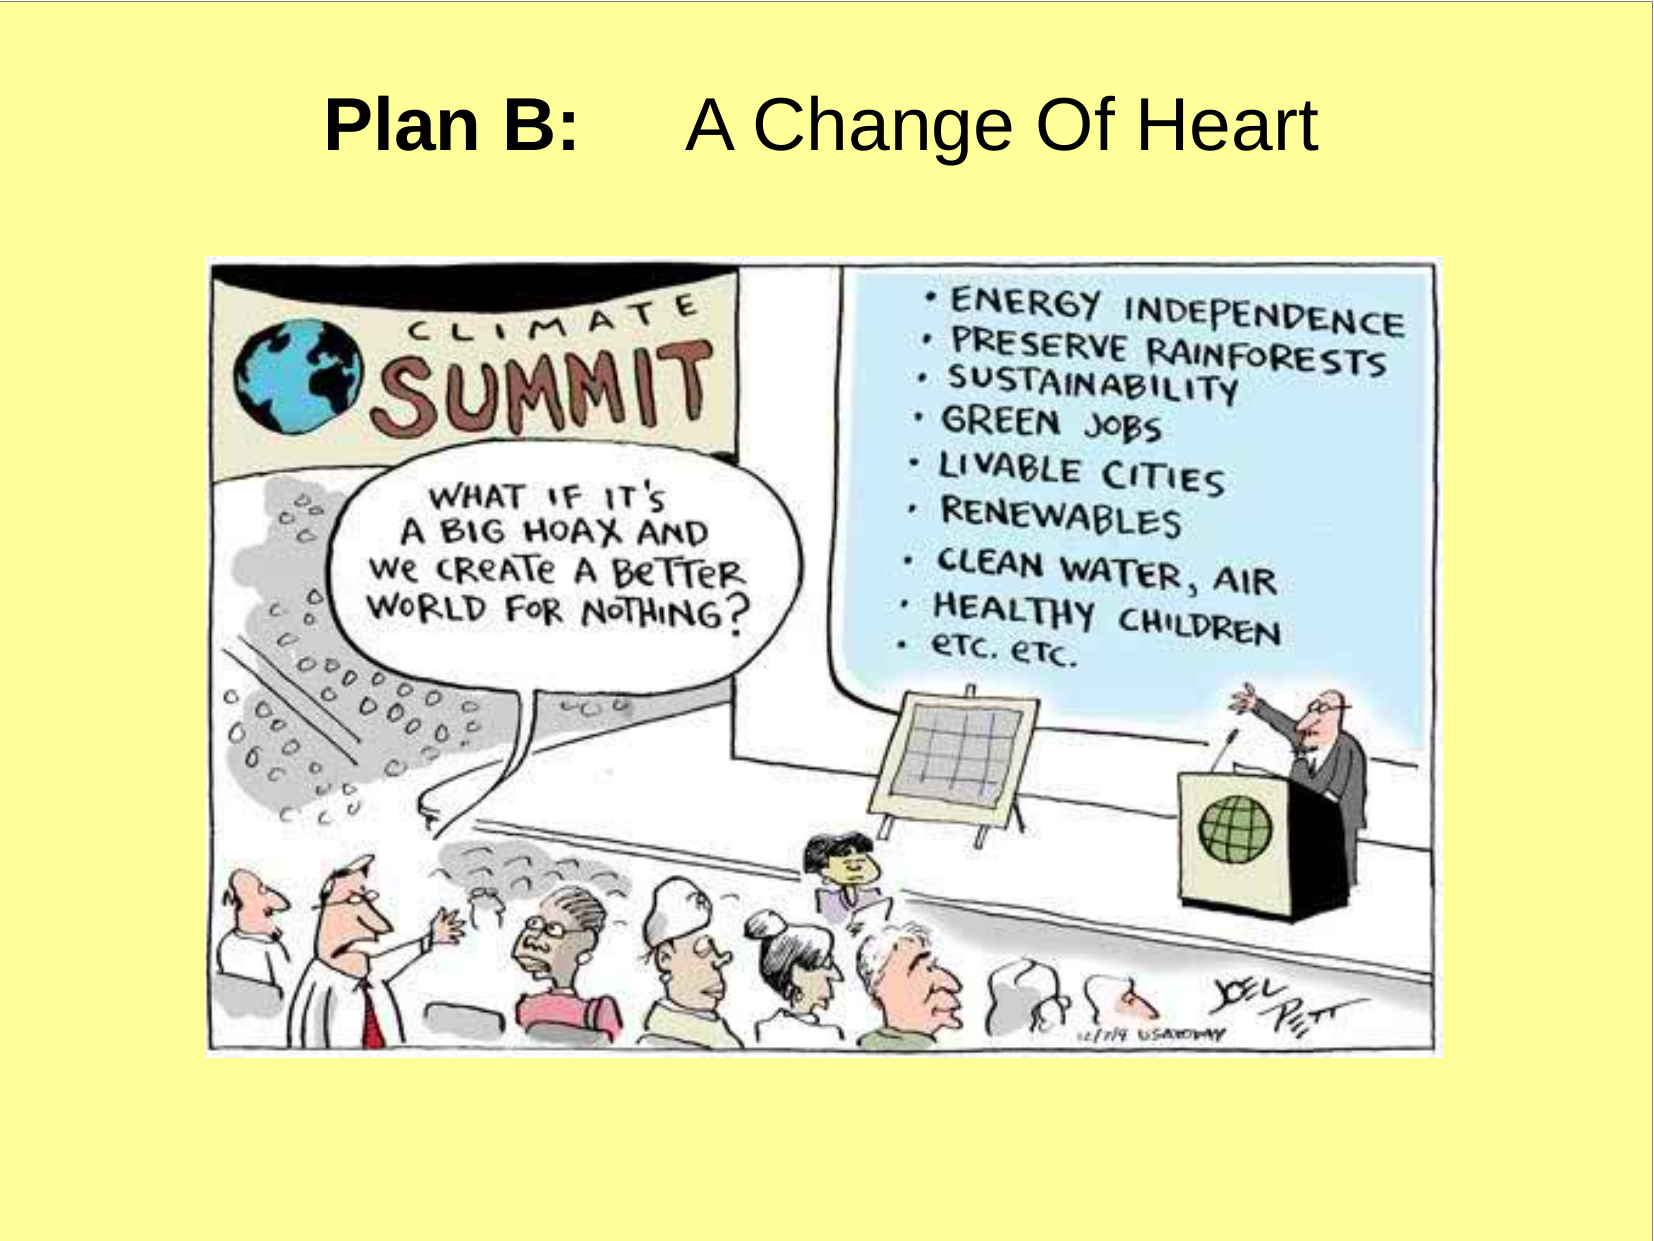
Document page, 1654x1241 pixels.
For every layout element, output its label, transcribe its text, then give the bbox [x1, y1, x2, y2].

text_box [0, 1, 1653, 1241]
title Plan B: A Change Of Heart [71, 29, 1571, 221]
picture [205, 256, 1443, 1058]
